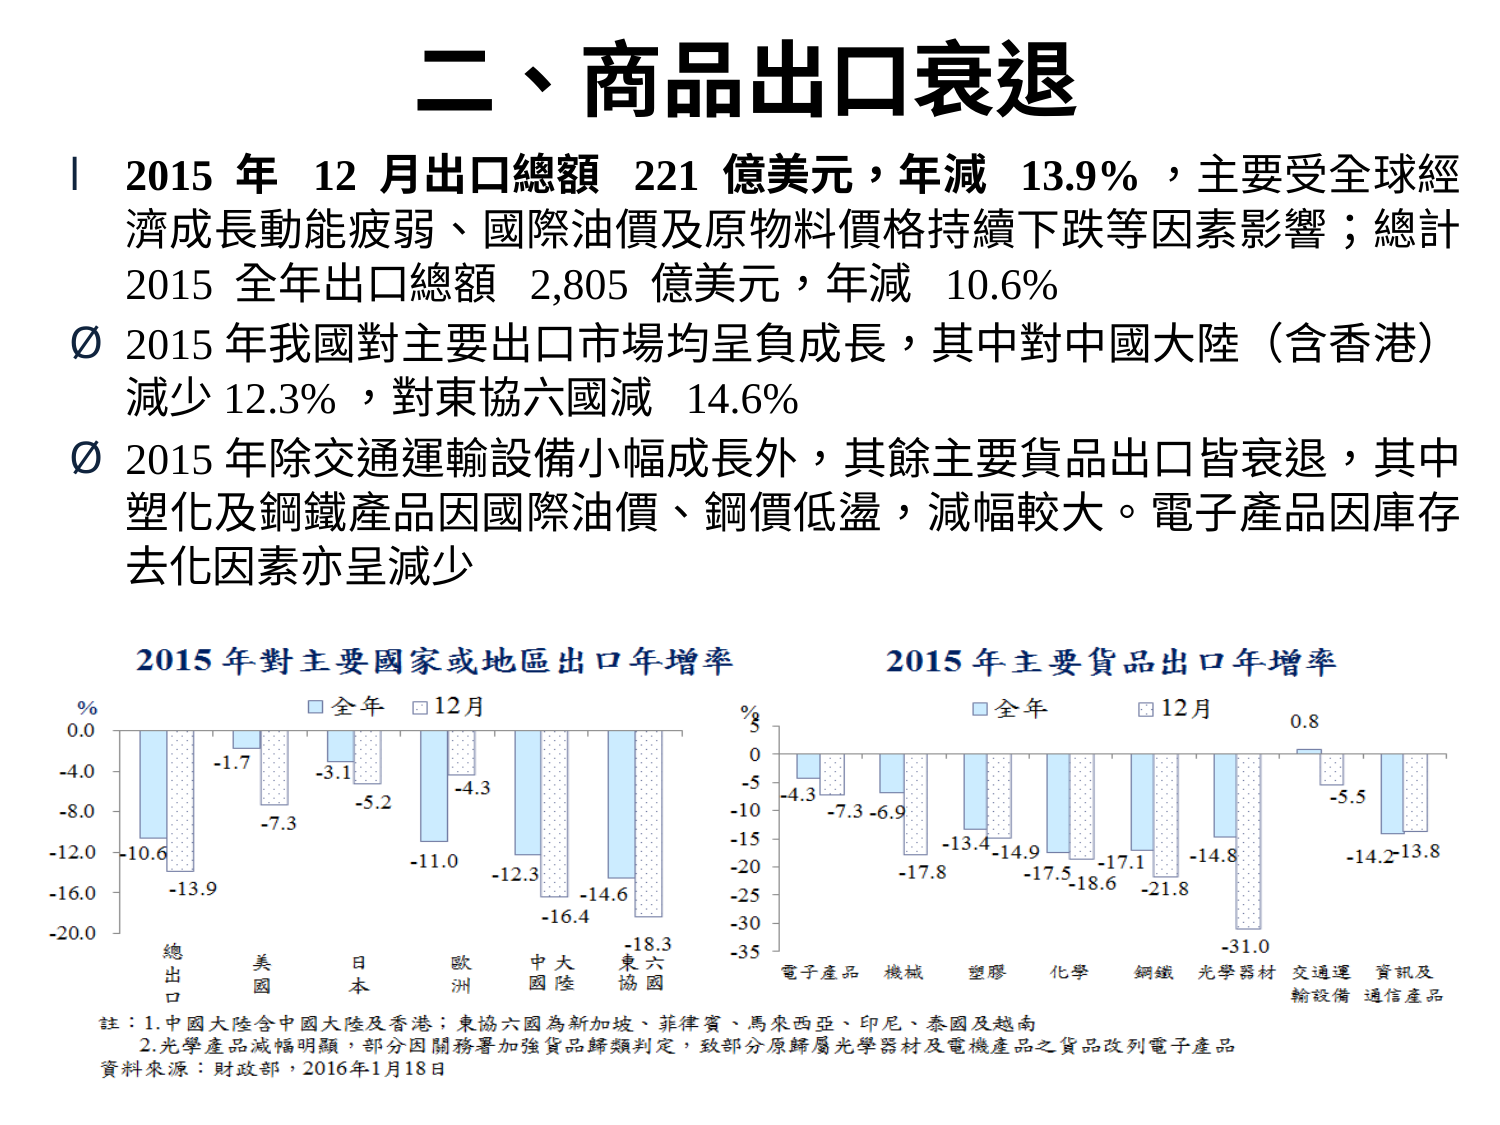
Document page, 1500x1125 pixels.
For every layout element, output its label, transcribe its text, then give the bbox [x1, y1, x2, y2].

text_box 二、商品出口衰退 [0, 0, 1497, 154]
text_box 2015 年 12 月出口總額 221 億美元，年減 13.9%，主要受全球經濟成長動能疲弱、國際油價及原物料價格持續下跌等因素影響；總計 2015 全年出口總額 2,805 億美元，年減 10.6% 2015年我國對主要出口市場均呈負成長，其中對中國大陸（含香港）減少12.3%，對東協六國減 14.6% 2015年除交通運輸設備小幅成長外，其餘主要貨品出口皆衰退，其中塑化及鋼鐵產品因國際油價、鋼價低盪，減幅較大。電子產品因庫存去化因素亦呈減少 [17, 152, 1497, 538]
picture [35, 637, 1465, 1087]
